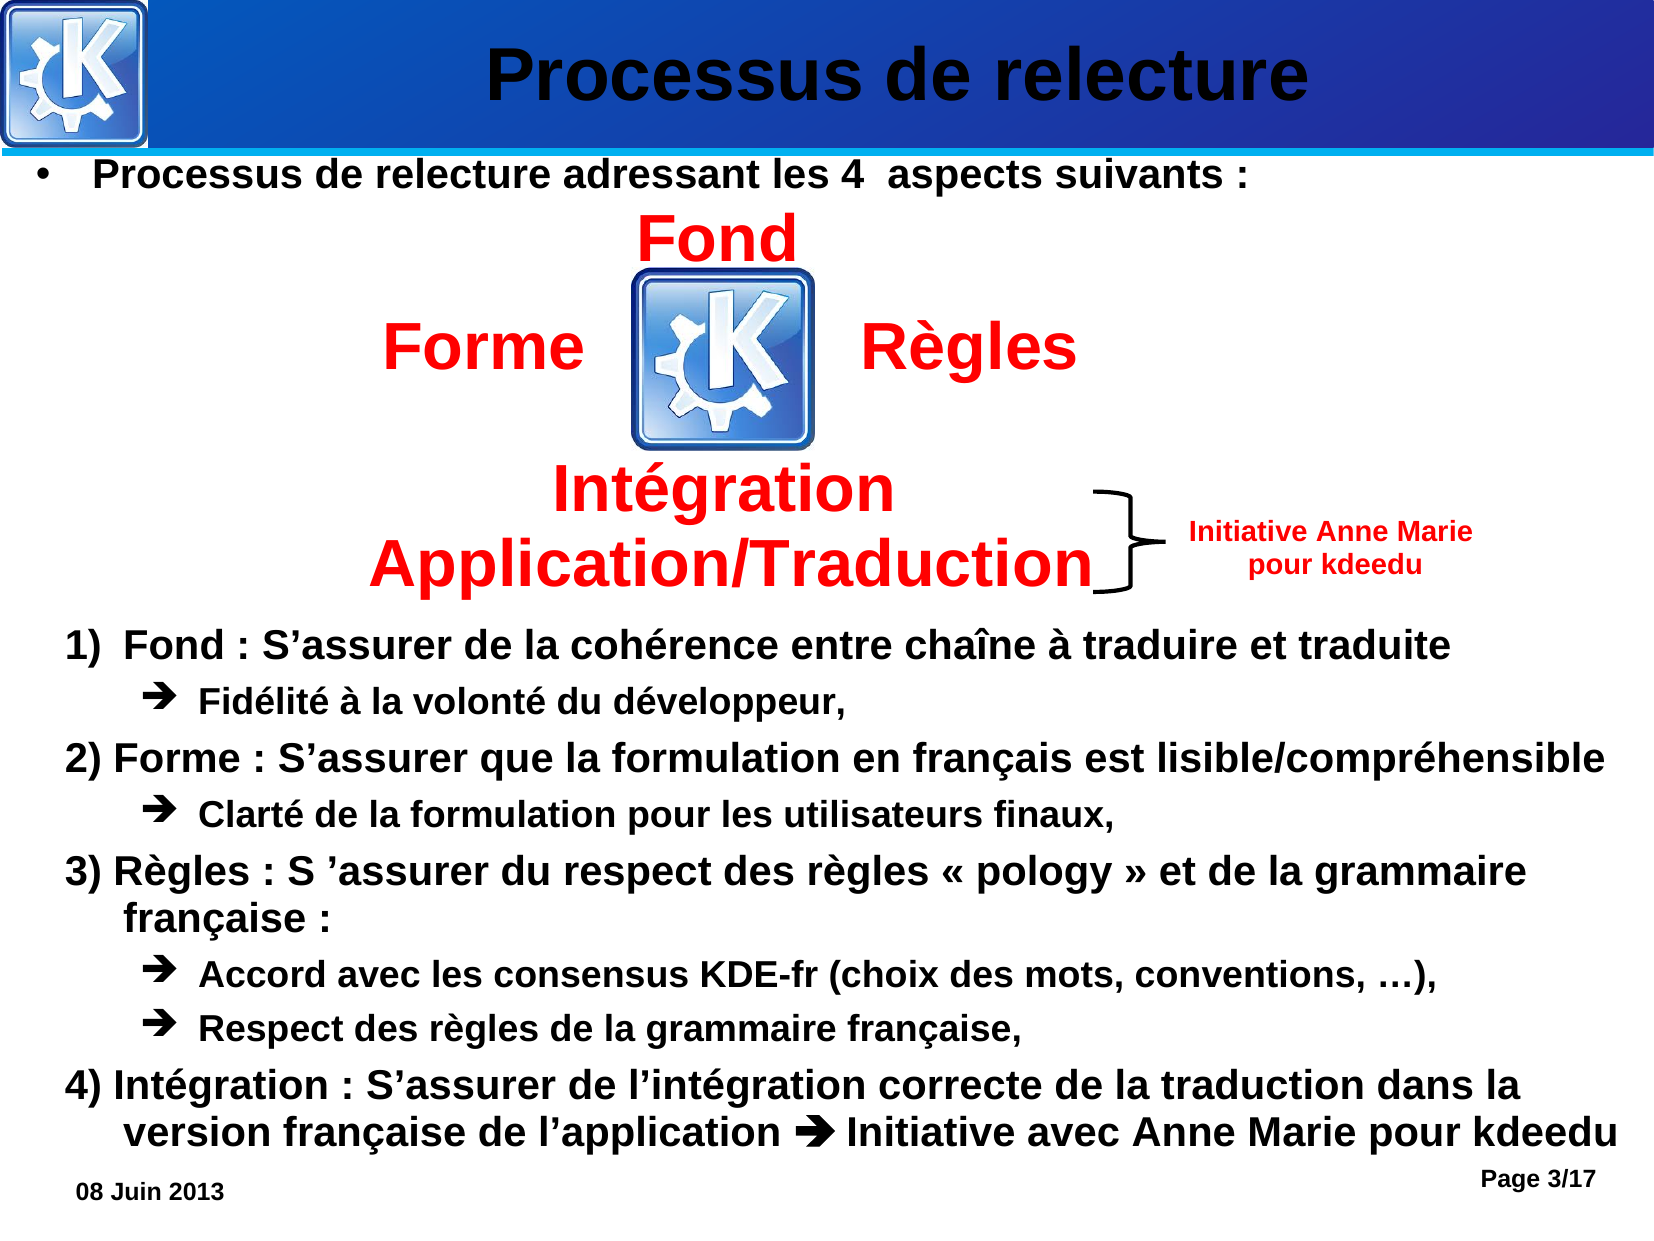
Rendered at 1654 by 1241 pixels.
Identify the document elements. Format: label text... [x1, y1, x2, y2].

text_box Processus de relecture [141, 0, 1654, 147]
text_box Forme [367, 302, 601, 393]
text_box Intégration Application/Traduction [353, 444, 1110, 609]
picture [631, 267, 815, 444]
text_box Règles [845, 302, 1095, 393]
text_box Fond [621, 194, 814, 285]
text_box Processus de relecture adressant les 4 aspects suivants : Fond : S’assurer de la cohérence entre chaîne à traduire et traduite Fidélité à la volonté du développeur, 2) Forme : S’assurer que la formulation en français est lisible/compréhensible Clarté de la formulation pour les utilisateurs finaux, 3) Règles : S ’assurer du respect des règles « pology » et de la grammaire française : Accord avec les consensus KDE-fr (choix des mots, conventions, …), Respect des règles de la grammaire française, 4) Intégration : S’assurer de l’intégration correcte de la traduction dans la version française de l’application  Initiative avec Anne Marie pour kdeedu [35, 147, 1654, 1199]
text_box Initiative Anne Marie pour kdeedu [1171, 508, 1501, 589]
picture [0, 0, 141, 148]
